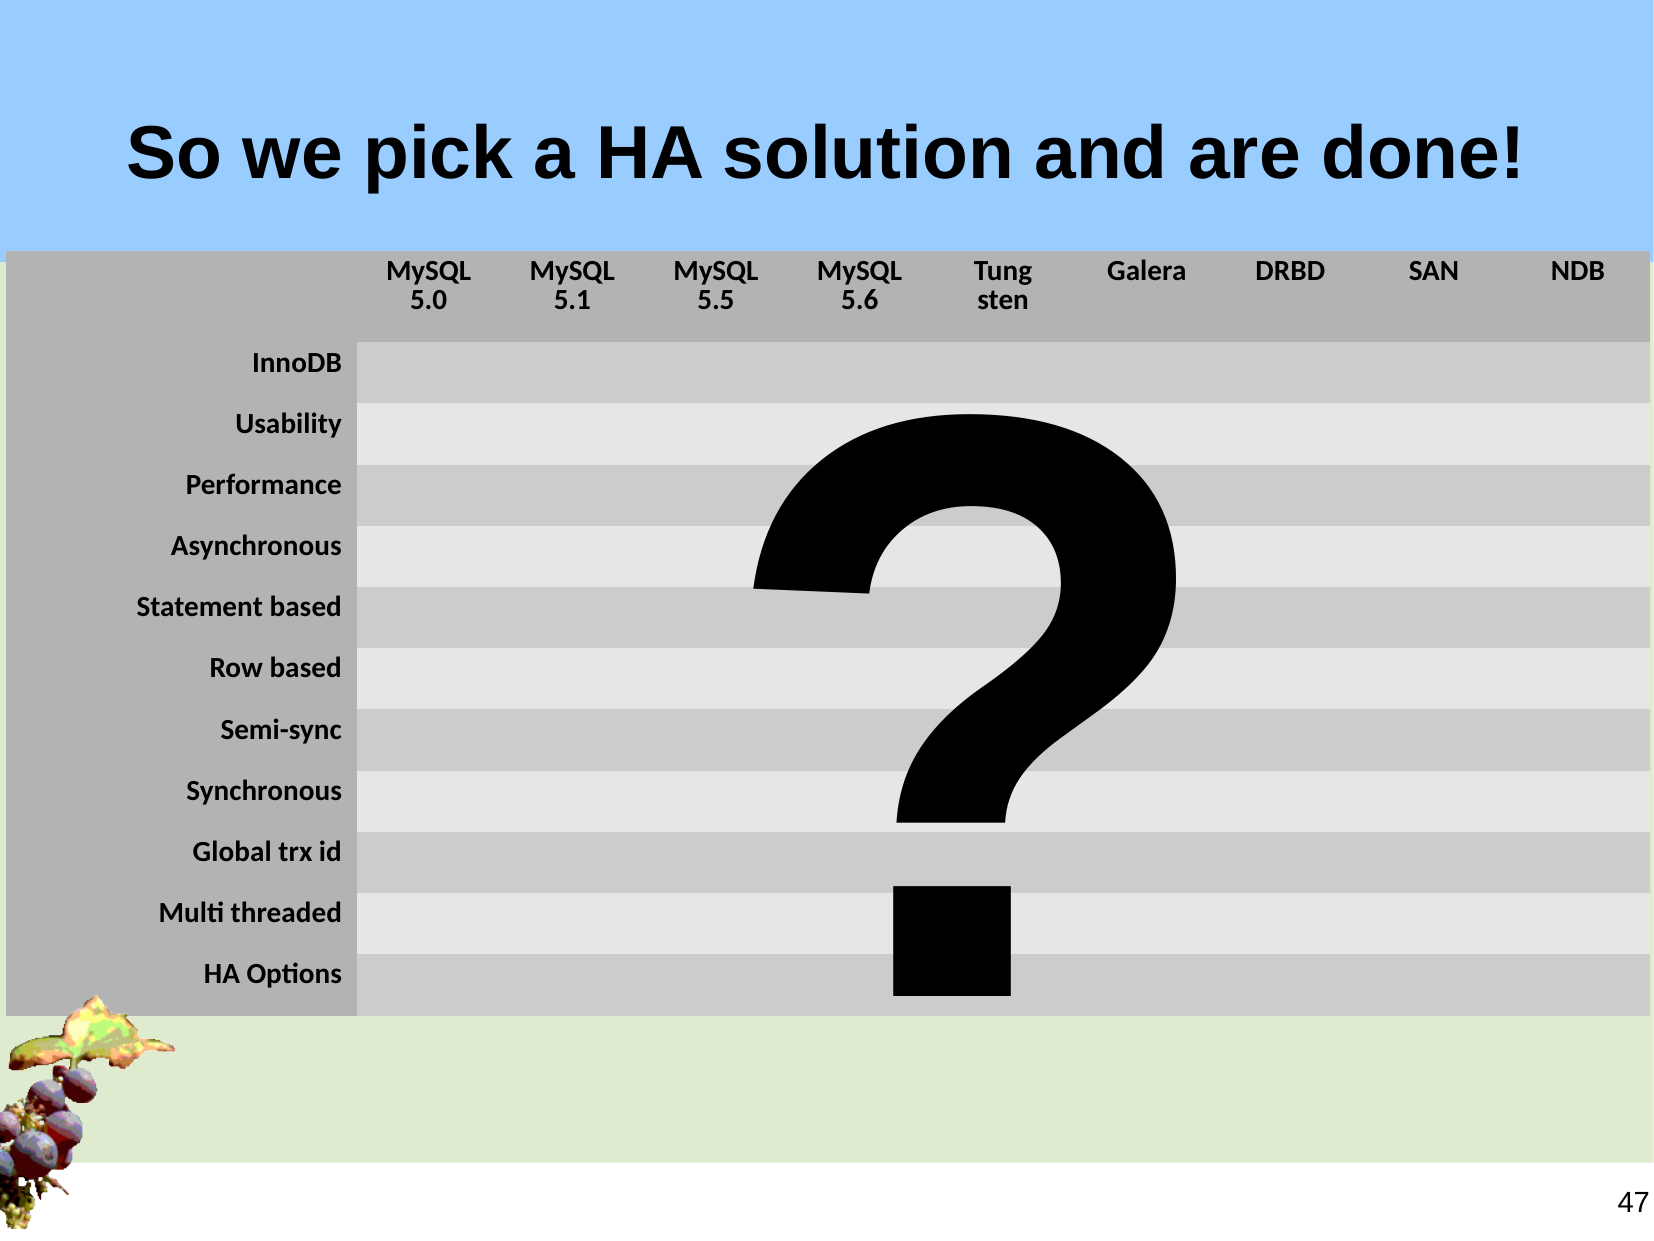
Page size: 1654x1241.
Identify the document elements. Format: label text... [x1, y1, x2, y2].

table_cell InnoDB [6, 342, 357, 403]
table_cell [644, 342, 701, 403]
table_cell Semi-sync [6, 709, 357, 771]
table_cell [1506, 342, 1650, 403]
table_header MySQL 5.1 [500, 251, 644, 342]
table_cell [1240, 403, 1362, 465]
table_cell [500, 526, 644, 587]
table_cell [1362, 587, 1506, 648]
table_cell [500, 832, 644, 893]
table_cell [1240, 526, 1362, 587]
text_box ? [701, 234, 1240, 1181]
table_cell [644, 832, 701, 893]
table_cell [357, 526, 500, 587]
table_cell [1362, 648, 1506, 709]
table_cell [1506, 587, 1650, 648]
table_cell [357, 587, 500, 648]
table_cell [1506, 403, 1650, 465]
table_cell Usability [6, 403, 357, 465]
table_cell [644, 954, 701, 1016]
table_cell [500, 954, 644, 1016]
table_cell Performance [6, 465, 357, 526]
table_cell [1362, 709, 1506, 771]
table_cell [1362, 526, 1506, 587]
table_cell Synchronous [6, 771, 357, 832]
table_cell HA Options [6, 954, 357, 1016]
table_header DRBD [1240, 251, 1362, 342]
table_cell Statement based [6, 587, 357, 648]
table_cell [644, 893, 701, 954]
table_cell [357, 893, 500, 954]
table_cell [357, 648, 500, 709]
table_cell [1506, 954, 1650, 1016]
table_header SAN [1362, 251, 1506, 342]
table_cell [1506, 832, 1650, 893]
table_cell [500, 648, 644, 709]
table_cell [500, 465, 644, 526]
table_cell [357, 709, 500, 771]
title So we pick a HA solution and are done! [82, 49, 1571, 251]
table_cell [644, 587, 701, 648]
table_cell [500, 893, 644, 954]
table_cell Row based [6, 648, 357, 709]
table_cell [1362, 465, 1506, 526]
table_cell [644, 403, 701, 465]
table_cell [1506, 893, 1650, 954]
table_cell [357, 342, 500, 403]
table_cell [500, 587, 644, 648]
table_cell [1506, 465, 1650, 526]
table_header [6, 251, 357, 342]
table_cell [1506, 648, 1650, 709]
table_cell Multi threaded [6, 893, 357, 954]
table_cell [500, 403, 644, 465]
table_cell [357, 832, 500, 893]
table_cell [1240, 648, 1362, 709]
table_header MySQL 5.5 [644, 251, 701, 342]
table_cell [1240, 465, 1362, 526]
table_cell [500, 342, 644, 403]
table_cell [644, 465, 701, 526]
table_cell [1362, 954, 1506, 1016]
table_cell [1240, 342, 1362, 403]
table_cell [1240, 954, 1362, 1016]
table_cell [357, 403, 500, 465]
table_cell [1240, 832, 1362, 893]
table_cell [1362, 832, 1506, 893]
table_cell [1362, 893, 1506, 954]
table_cell [357, 954, 500, 1016]
table_cell Global trx id [6, 832, 357, 893]
table_cell [1506, 771, 1650, 832]
table_cell [357, 465, 500, 526]
table_cell [1240, 771, 1362, 832]
picture [0, 990, 188, 1229]
table_cell [1362, 342, 1506, 403]
table_cell [644, 648, 701, 709]
table_cell [644, 526, 701, 587]
table_cell Asynchronous [6, 526, 357, 587]
table_cell [1240, 587, 1362, 648]
table_cell [1362, 771, 1506, 832]
table_cell [357, 771, 500, 832]
table_cell [1362, 403, 1506, 465]
table_cell [1240, 709, 1362, 771]
table_cell [644, 709, 701, 771]
table_header MySQL 5.0 [357, 251, 500, 342]
table_cell [1506, 709, 1650, 771]
table_cell [644, 771, 701, 832]
table_cell [500, 709, 644, 771]
table_cell [1506, 526, 1650, 587]
table_cell [500, 771, 644, 832]
table_cell [1240, 893, 1362, 954]
table_header NDB [1506, 251, 1650, 342]
